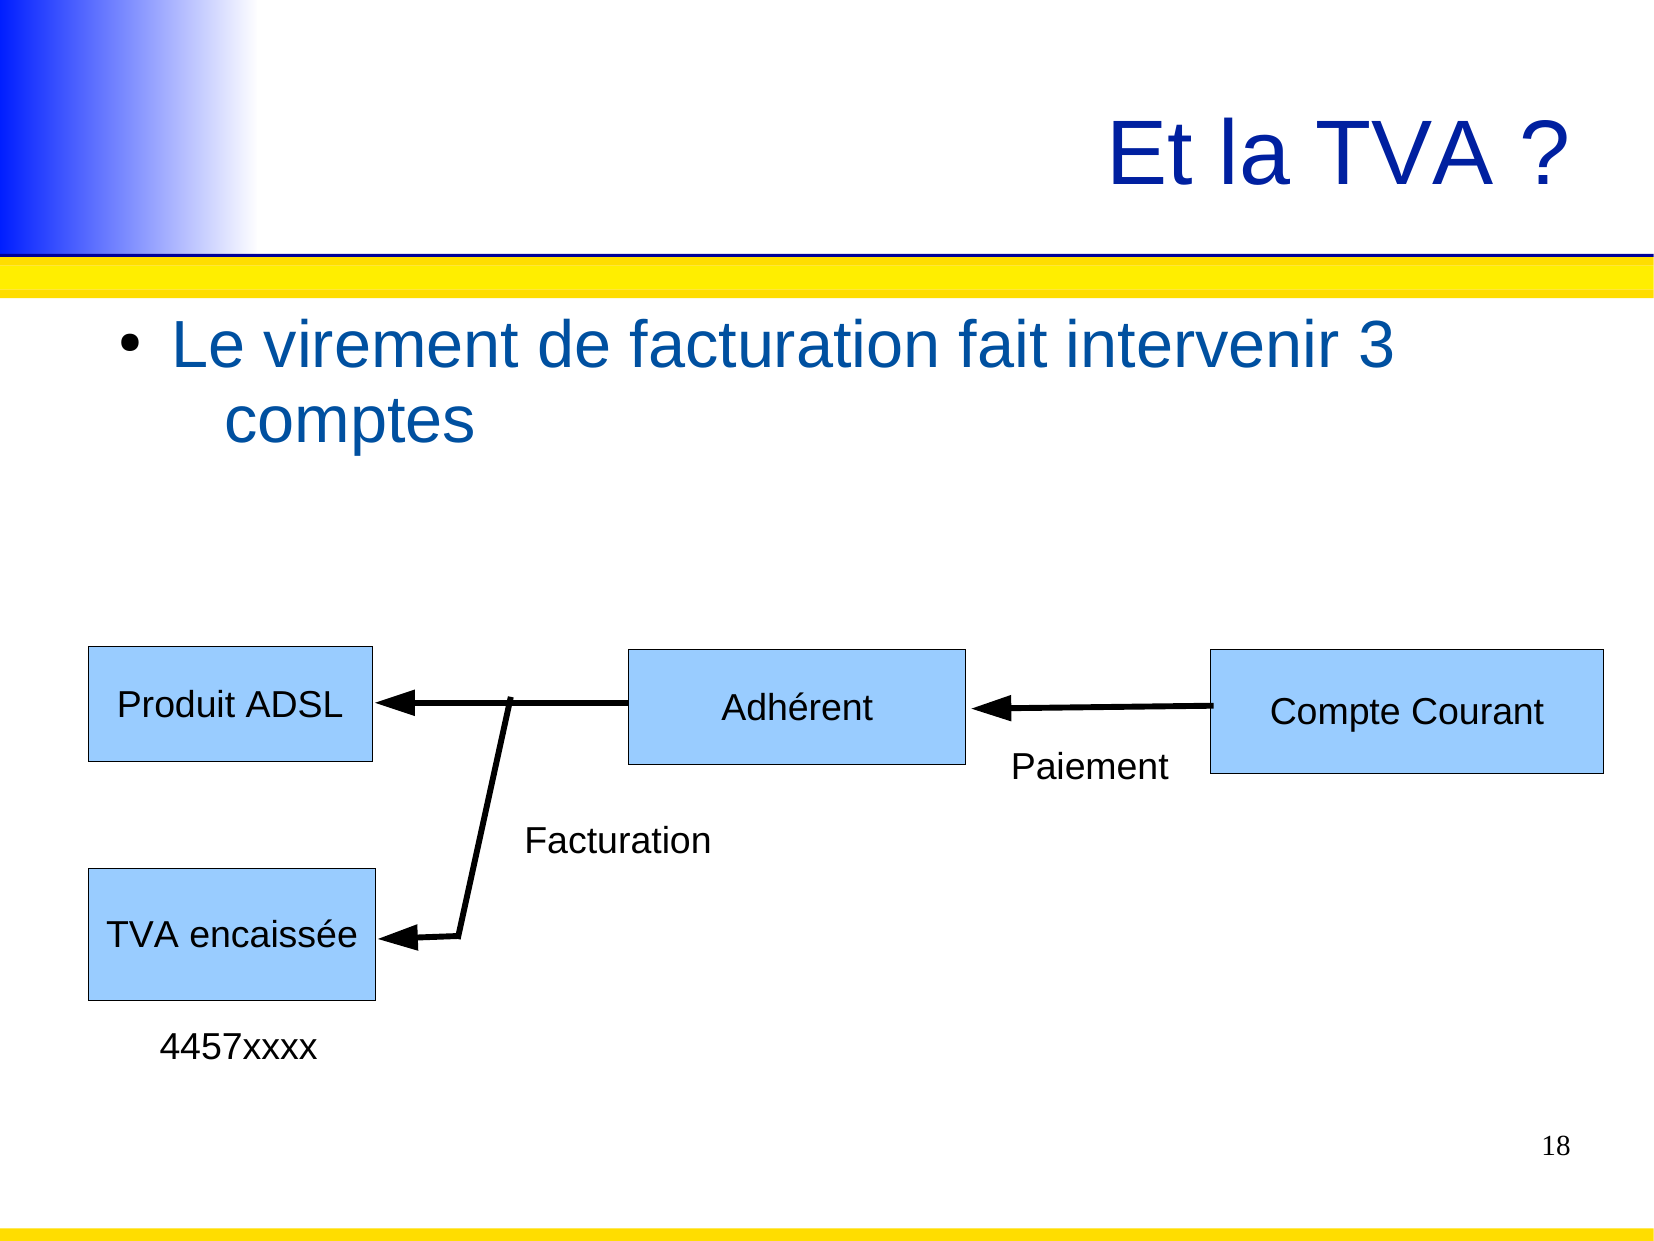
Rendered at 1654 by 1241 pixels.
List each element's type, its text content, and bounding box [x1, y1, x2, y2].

text_box Compte Courant [1210, 649, 1604, 774]
text_box Adhérent [628, 649, 966, 765]
list Le virement de facturation fait intervenir 3 comptes [82, 307, 1571, 1126]
text_box 4457xxxx [144, 1018, 332, 1076]
text_box Produit ADSL [88, 646, 373, 762]
text_box Facturation [509, 812, 727, 869]
text_box Paiement [996, 737, 1184, 795]
text_box TVA encaissée [88, 868, 376, 1001]
title Et la TVA ? [372, 49, 1571, 257]
